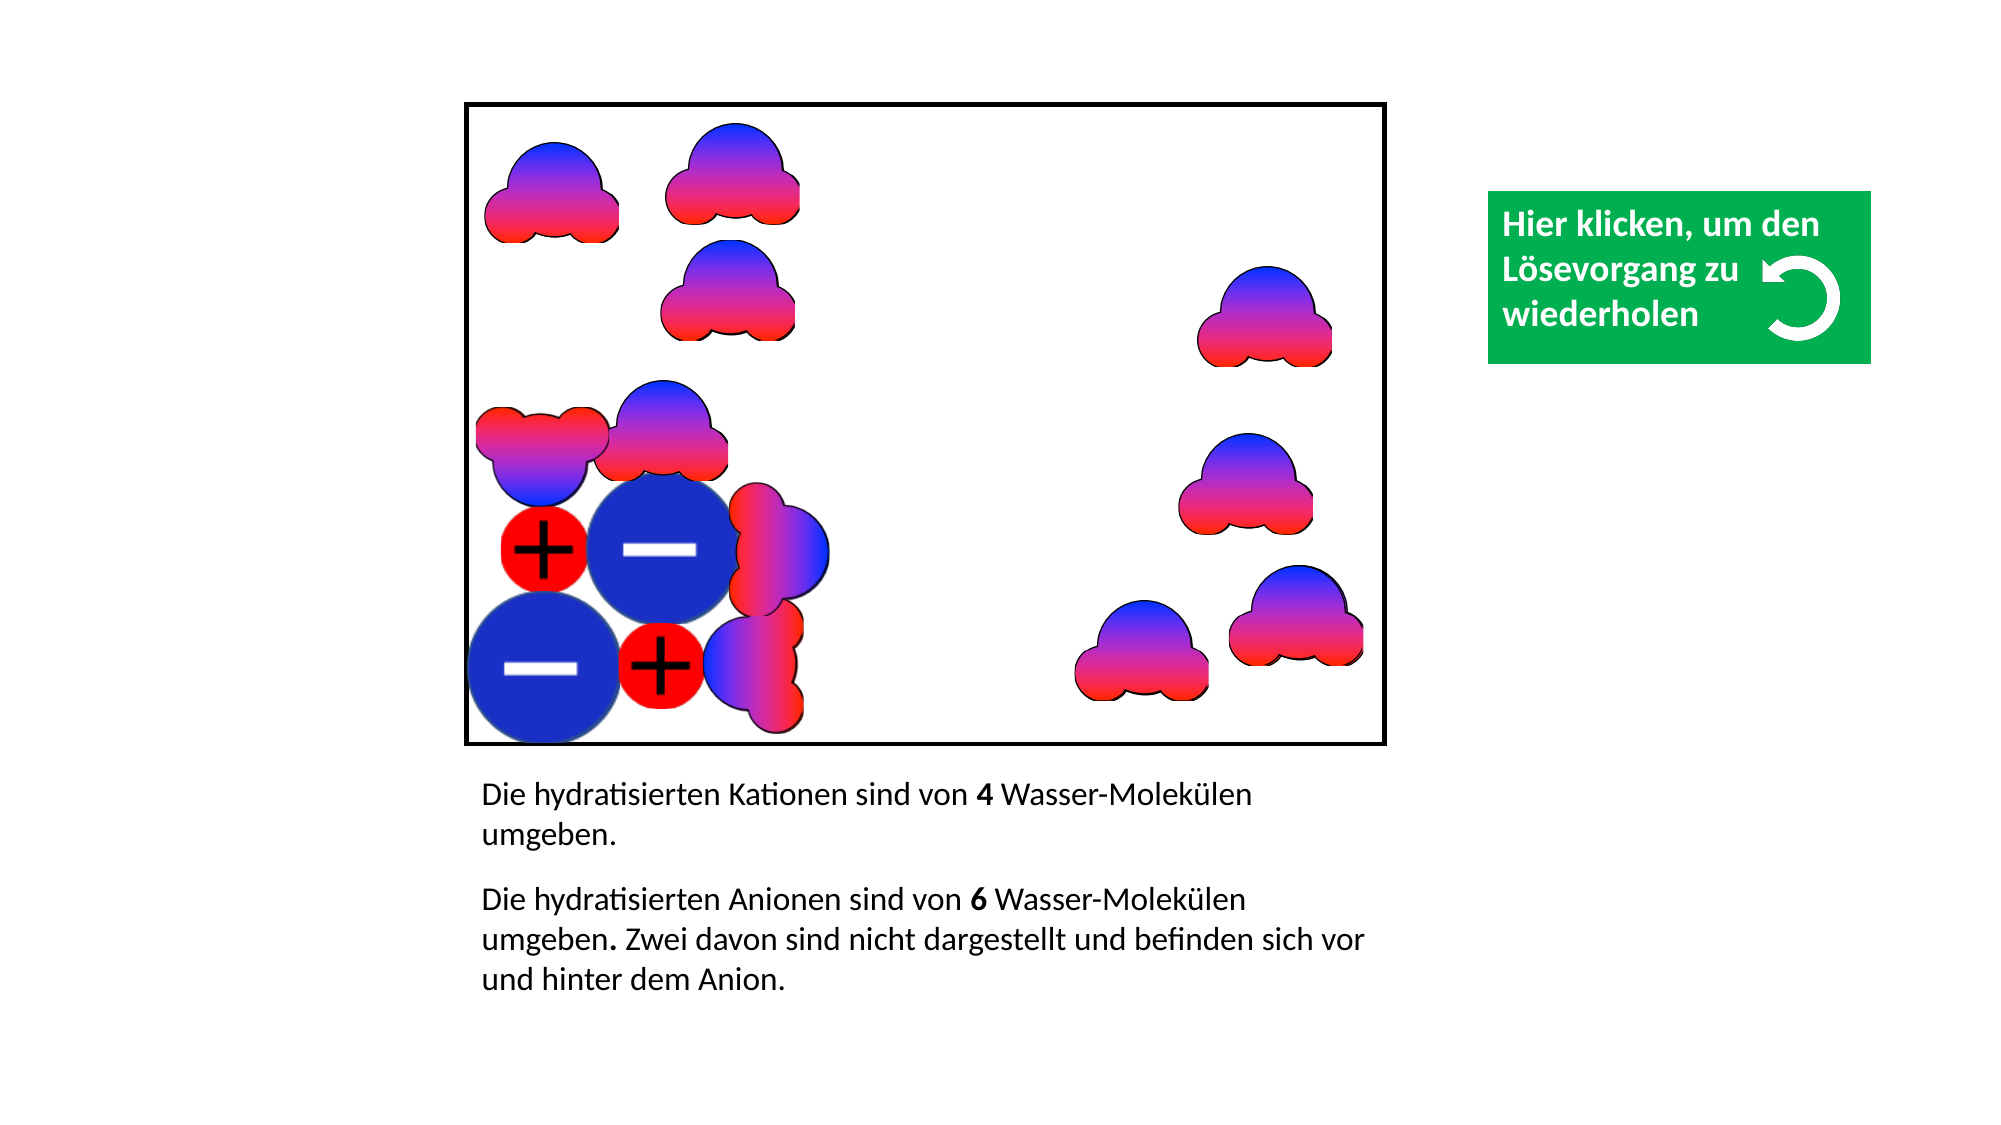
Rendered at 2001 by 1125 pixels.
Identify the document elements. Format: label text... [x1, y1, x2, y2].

picture [1074, 600, 1209, 701]
picture [1197, 266, 1332, 367]
picture [1751, 244, 1858, 352]
picture [466, 380, 830, 743]
picture [660, 239, 795, 341]
picture [484, 142, 619, 243]
text_box Die hydratisierten Kationen sind von 4 Wasser-Molekülen umgeben. Die hydratisierten Anionen sind von 6 Wasser-Molekülen umgeben. Zwei davon sind nicht dargestellt und befinden sich vor und hinter dem Anion. [466, 764, 1385, 1008]
picture [665, 123, 800, 225]
picture [1228, 565, 1364, 666]
text_box Hier klicken, um den Lösevorgang zu wiederholen [1488, 191, 1871, 364]
picture [1178, 433, 1313, 535]
